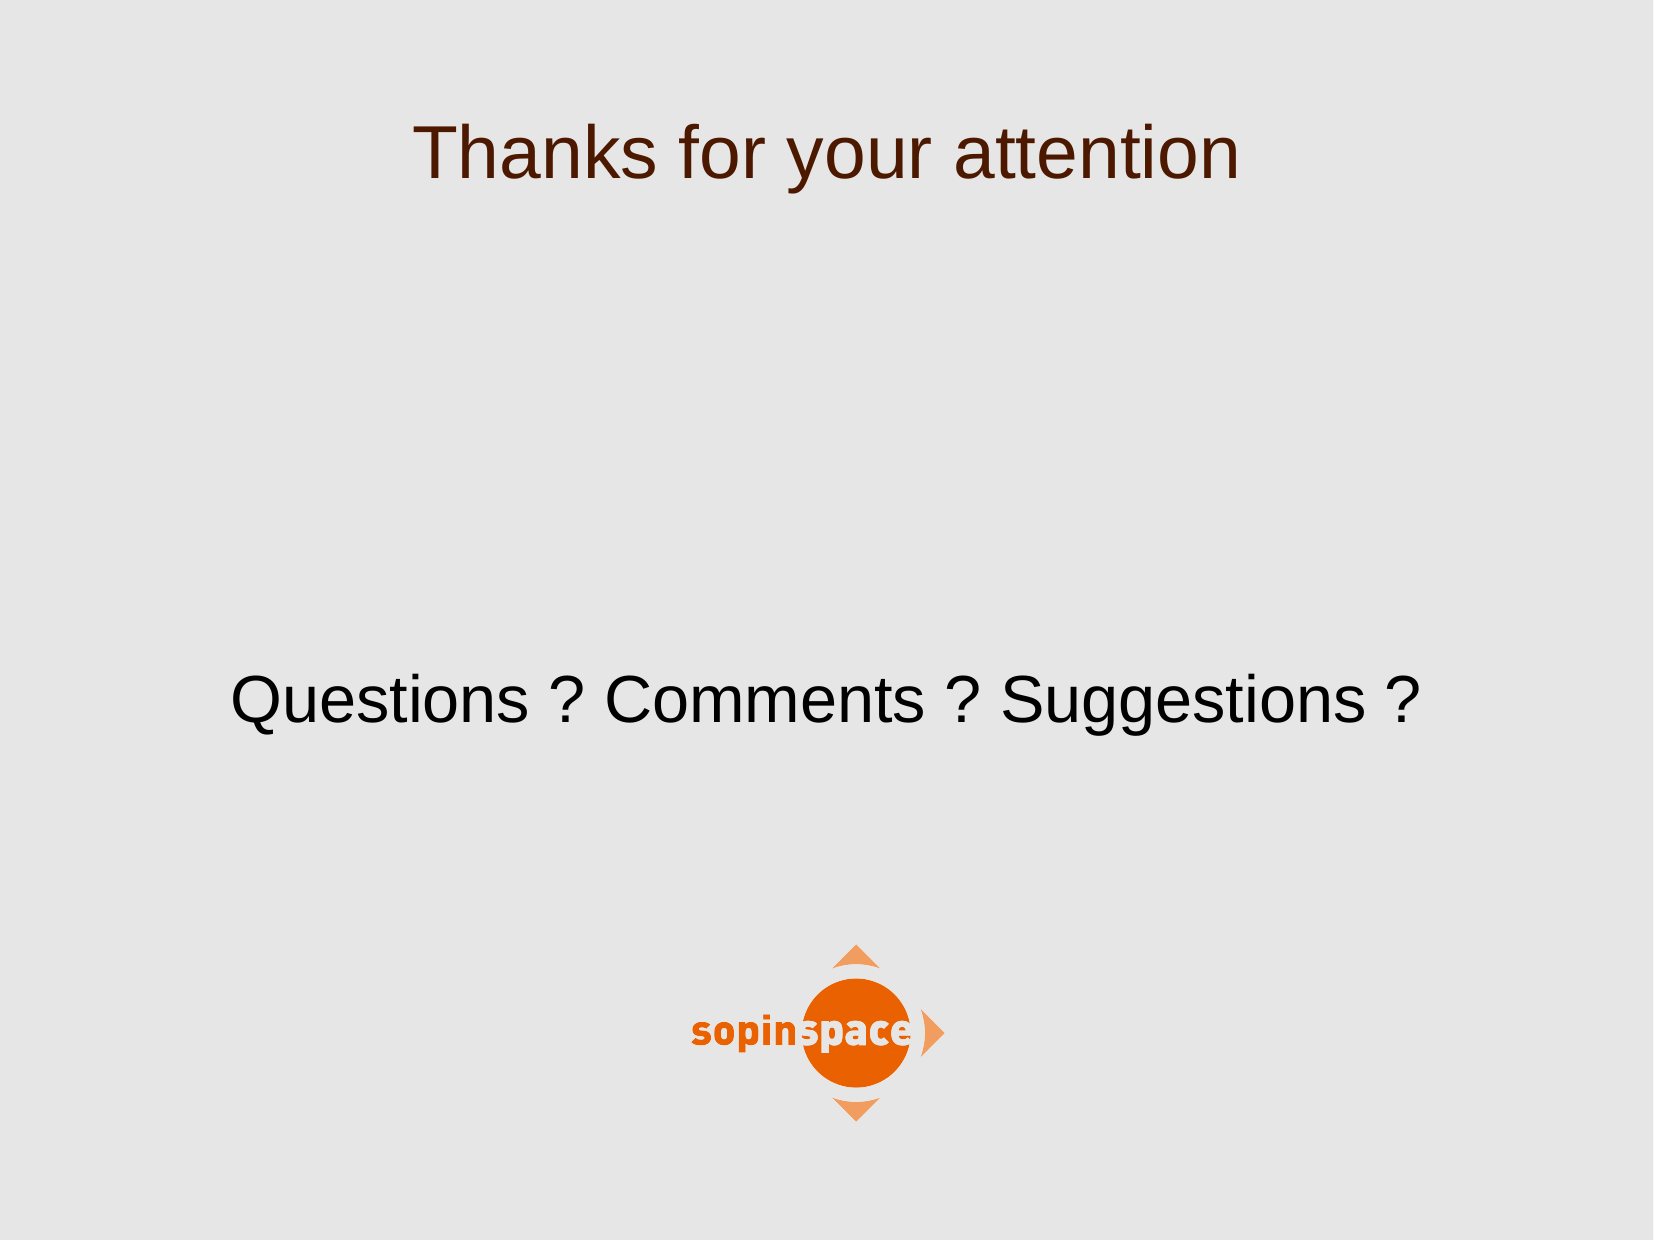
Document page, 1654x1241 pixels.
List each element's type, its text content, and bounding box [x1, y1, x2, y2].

subtitle Questions ? Comments ? Suggestions ? [82, 297, 1571, 1102]
picture [691, 944, 945, 1123]
title Thanks for your attention [82, 49, 1571, 257]
